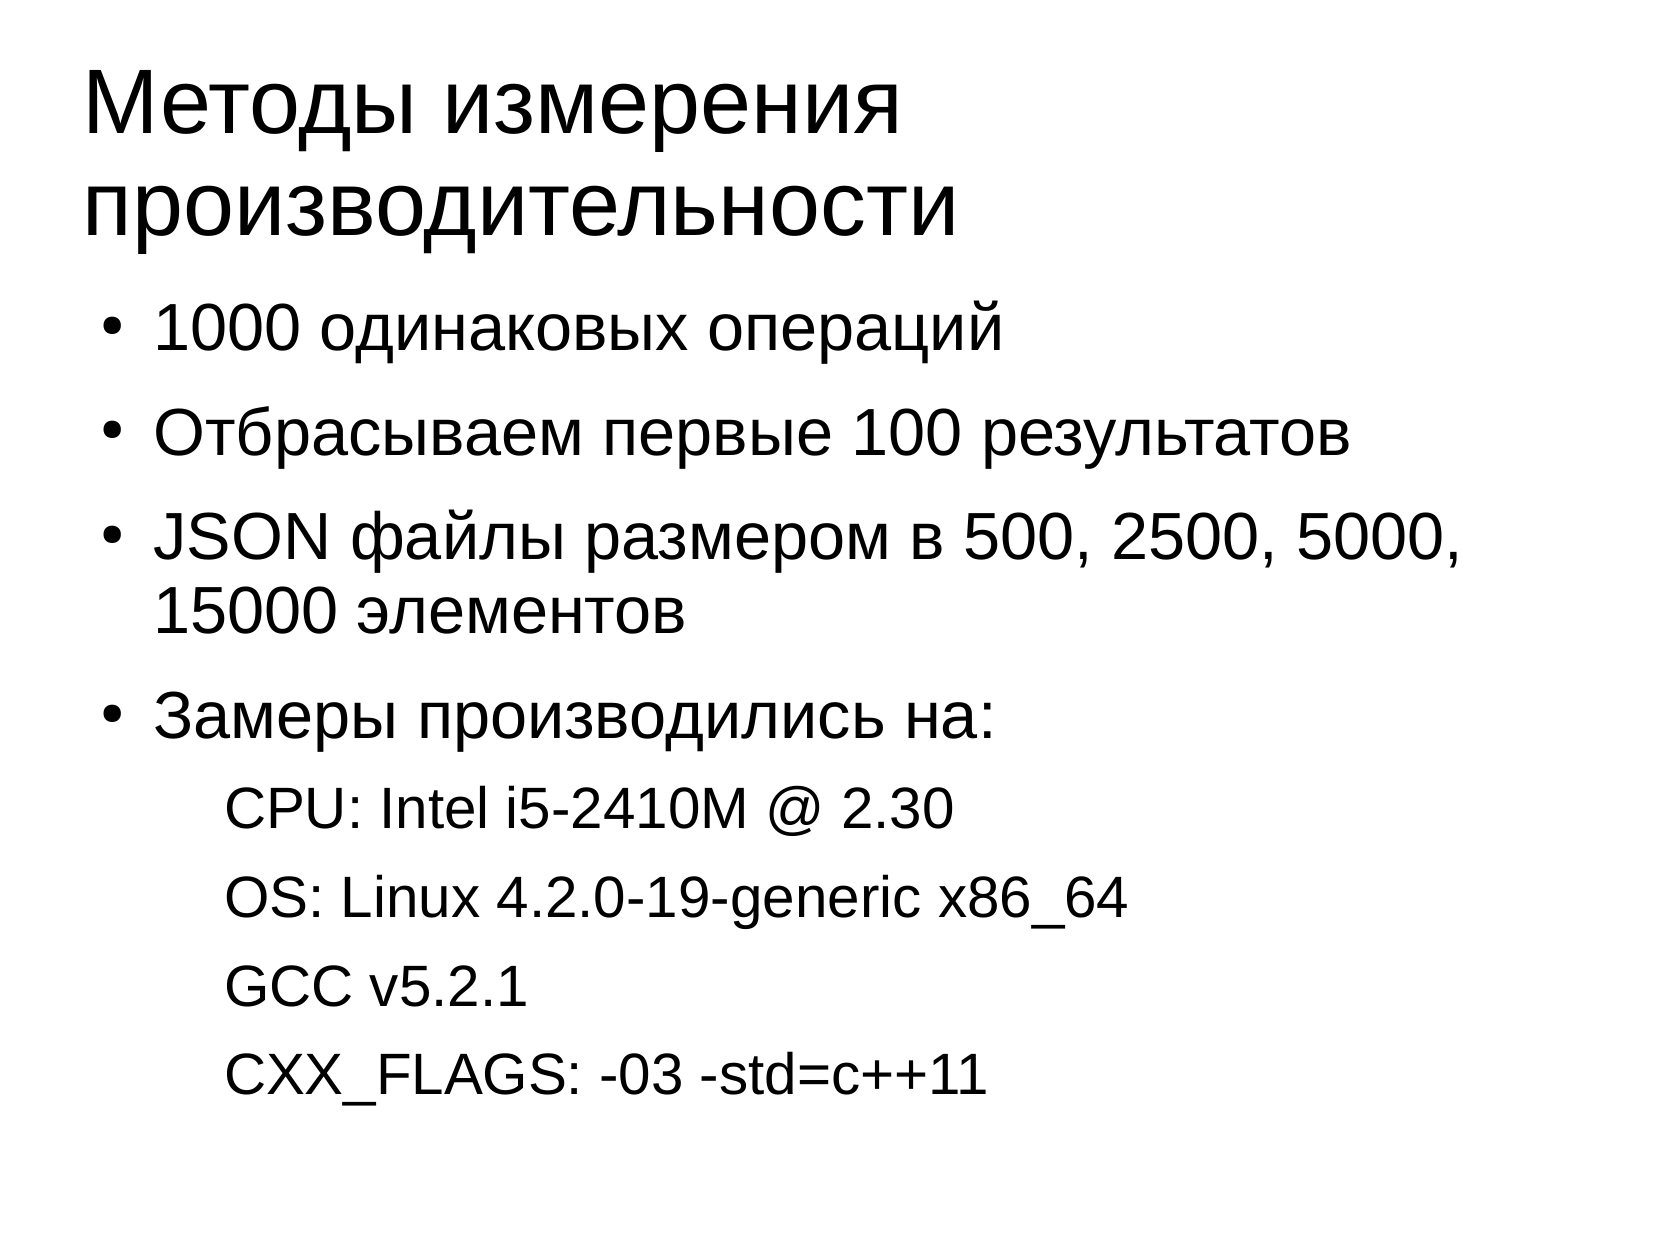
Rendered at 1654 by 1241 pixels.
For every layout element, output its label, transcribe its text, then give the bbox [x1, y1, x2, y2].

list 1000 одинаковых операций Отбрасываем первые 100 результатов JSON файлы размером в 500, 2500, 5000, 15000 элементов Замеры производились на: CPU: Intel i5-2410M @ 2.30 OS: Linux 4.2.0-19-generic x86_64 GCC v5.2.1 CXX_FLAGS: -03 -std=c++11 [82, 290, 1571, 1123]
title Методы измерения производительности [82, 49, 1571, 257]
